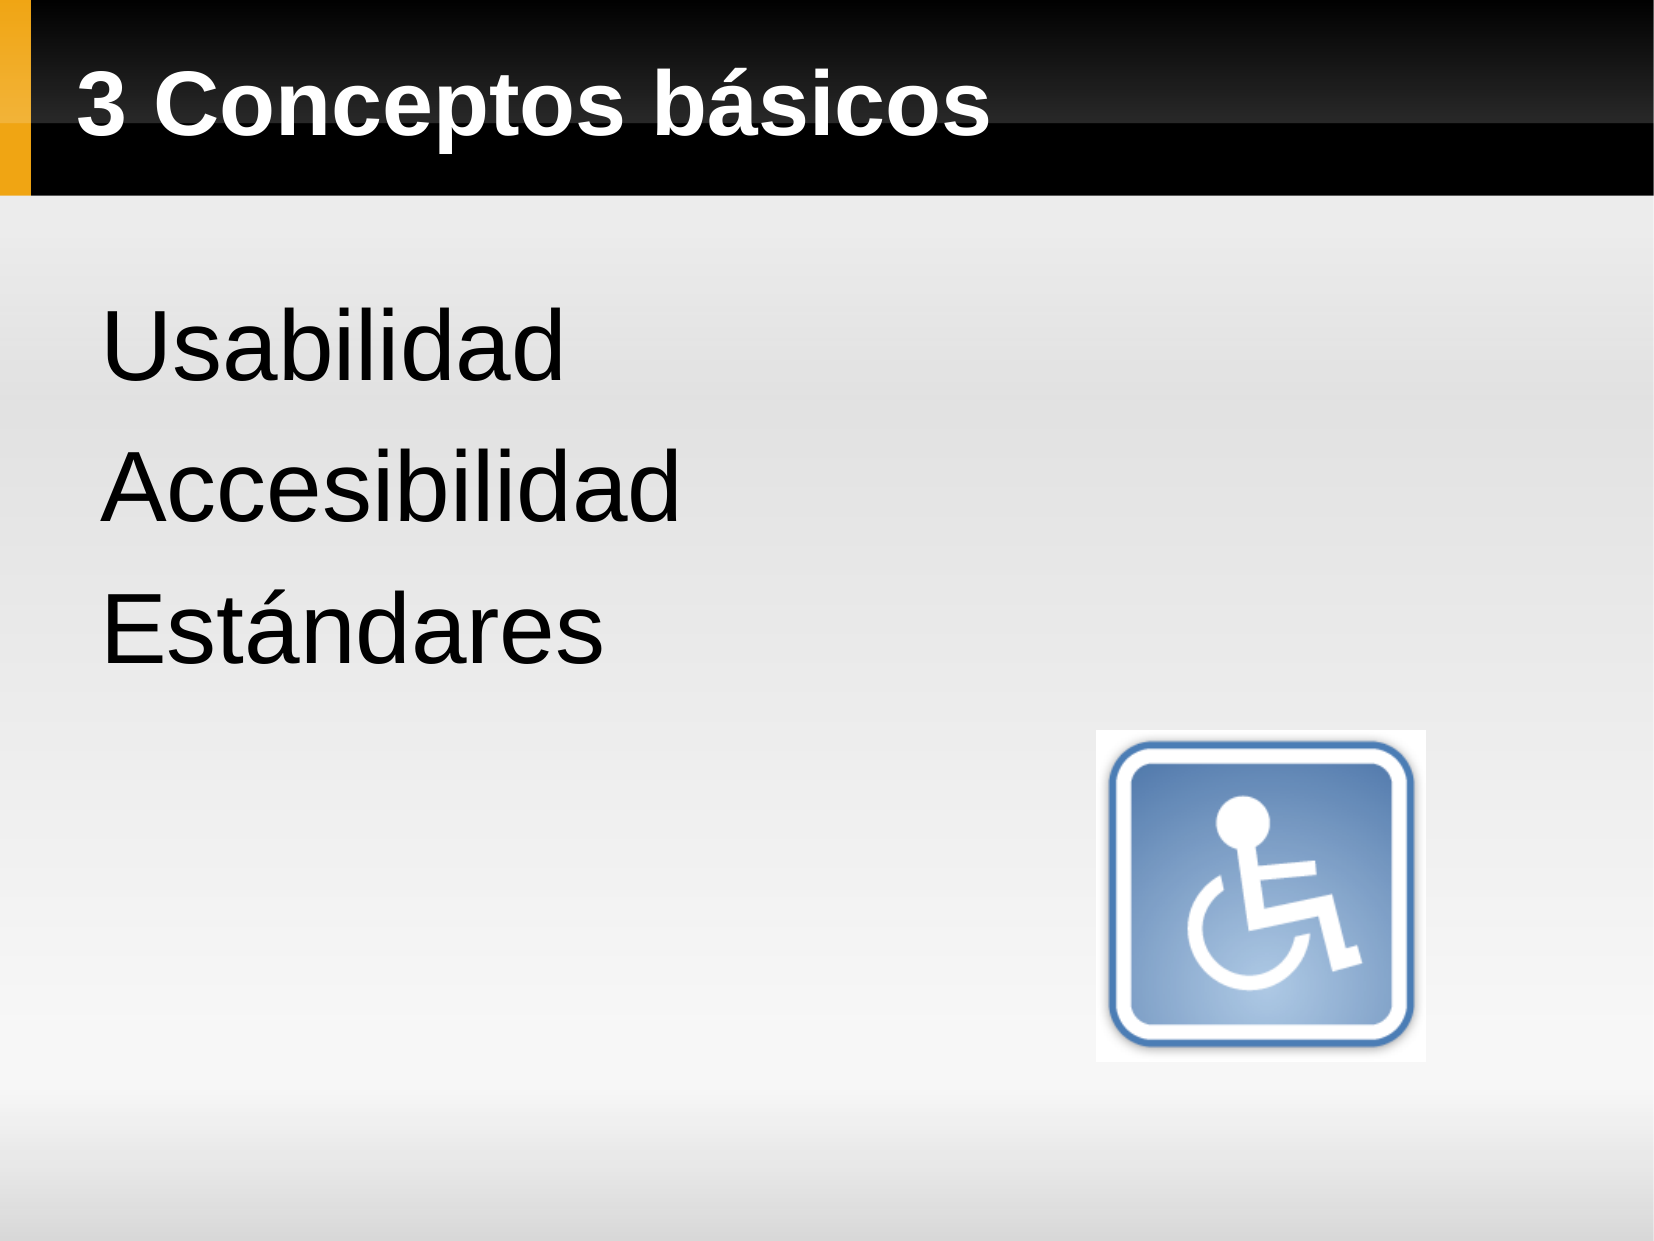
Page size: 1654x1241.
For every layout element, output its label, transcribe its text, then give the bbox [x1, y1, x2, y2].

picture [0, 0, 1654, 1241]
title 3 Conceptos básicos [76, 0, 1565, 208]
list Usabilidad Accesibilidad Estándares [82, 290, 1571, 950]
